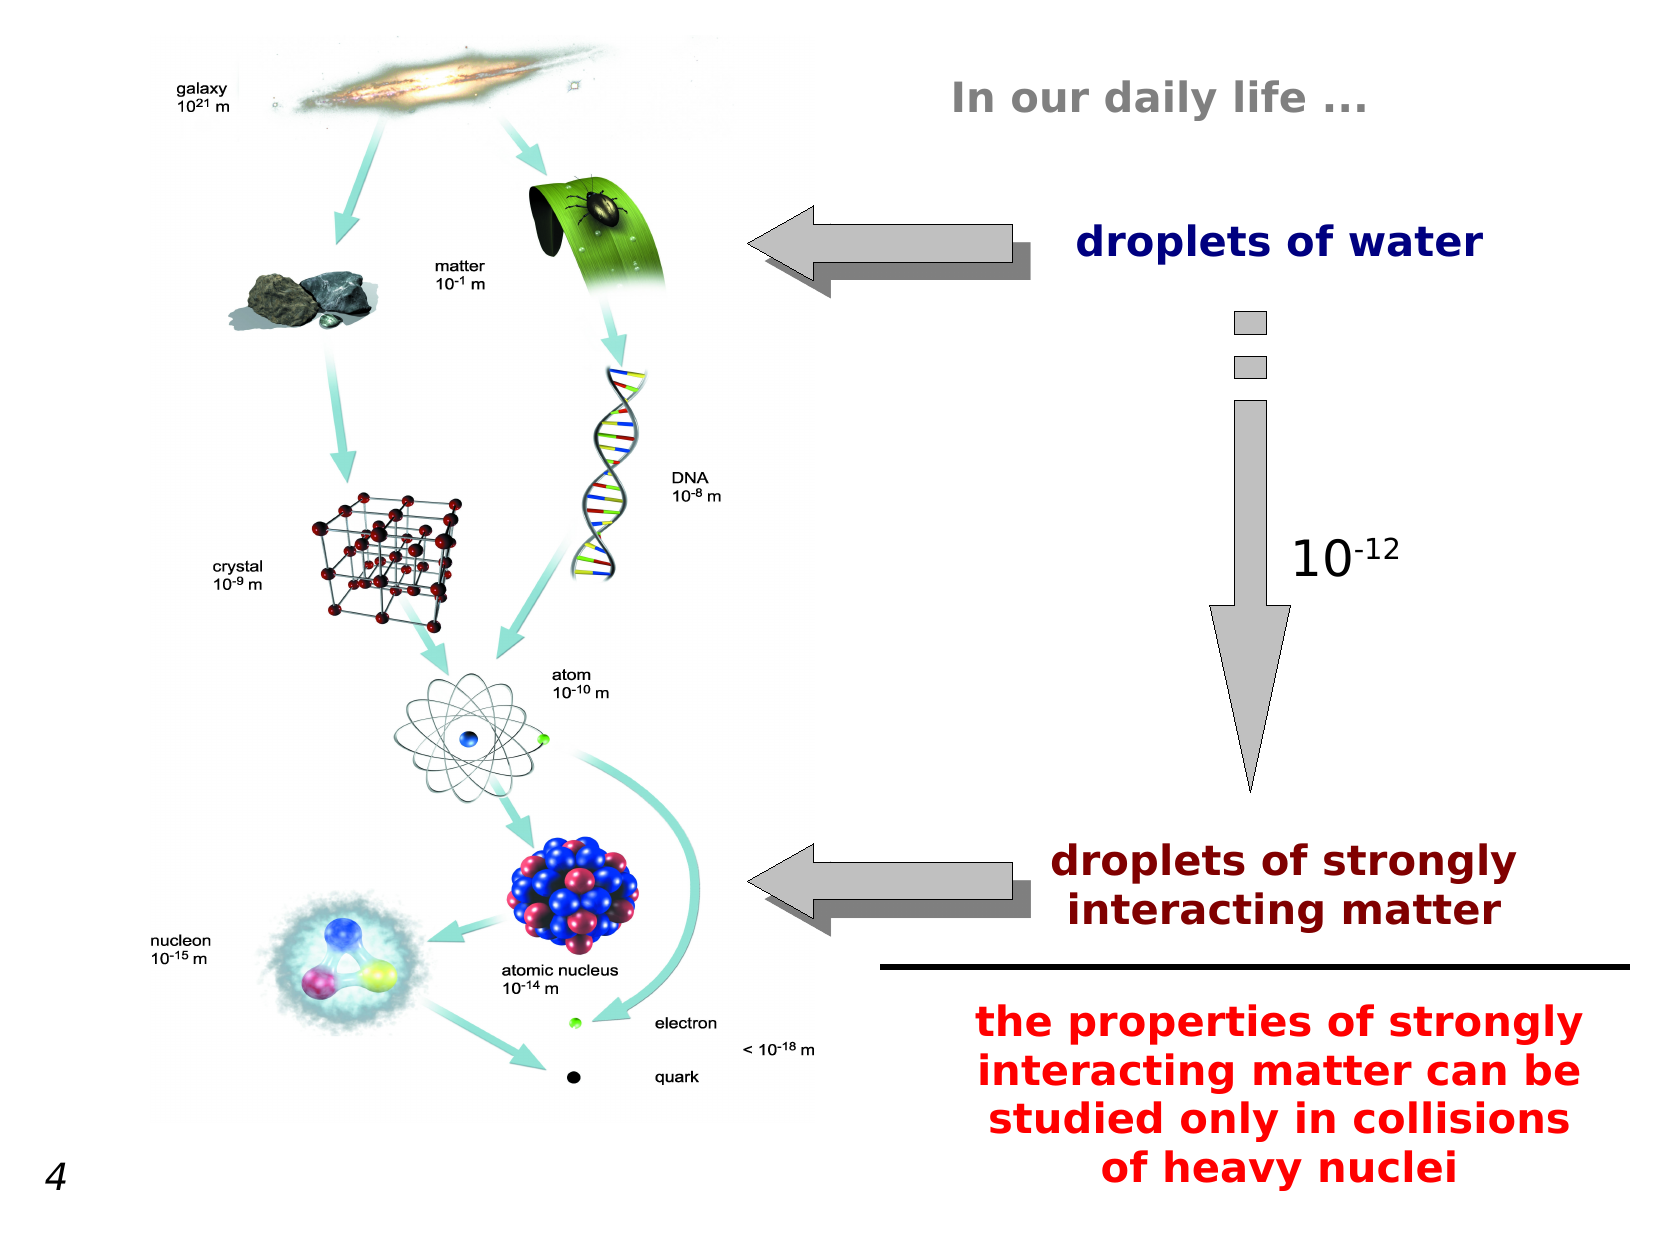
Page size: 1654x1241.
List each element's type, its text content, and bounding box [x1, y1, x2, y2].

text_box 10-12 [1290, 529, 1402, 590]
text_box [1234, 356, 1267, 379]
text_box the properties of strongly interacting matter can be studied only in collisions of heavy nuclei [975, 998, 1586, 1193]
picture [150, 35, 815, 1123]
text_box [1209, 400, 1291, 793]
text_box In our daily life ... [950, 73, 1389, 123]
text_box [747, 843, 1013, 919]
text_box droplets of water [1060, 217, 1514, 266]
text_box [747, 205, 1013, 281]
text_box [1234, 311, 1267, 335]
text_box droplets of strongly interacting matter [1050, 836, 1539, 954]
